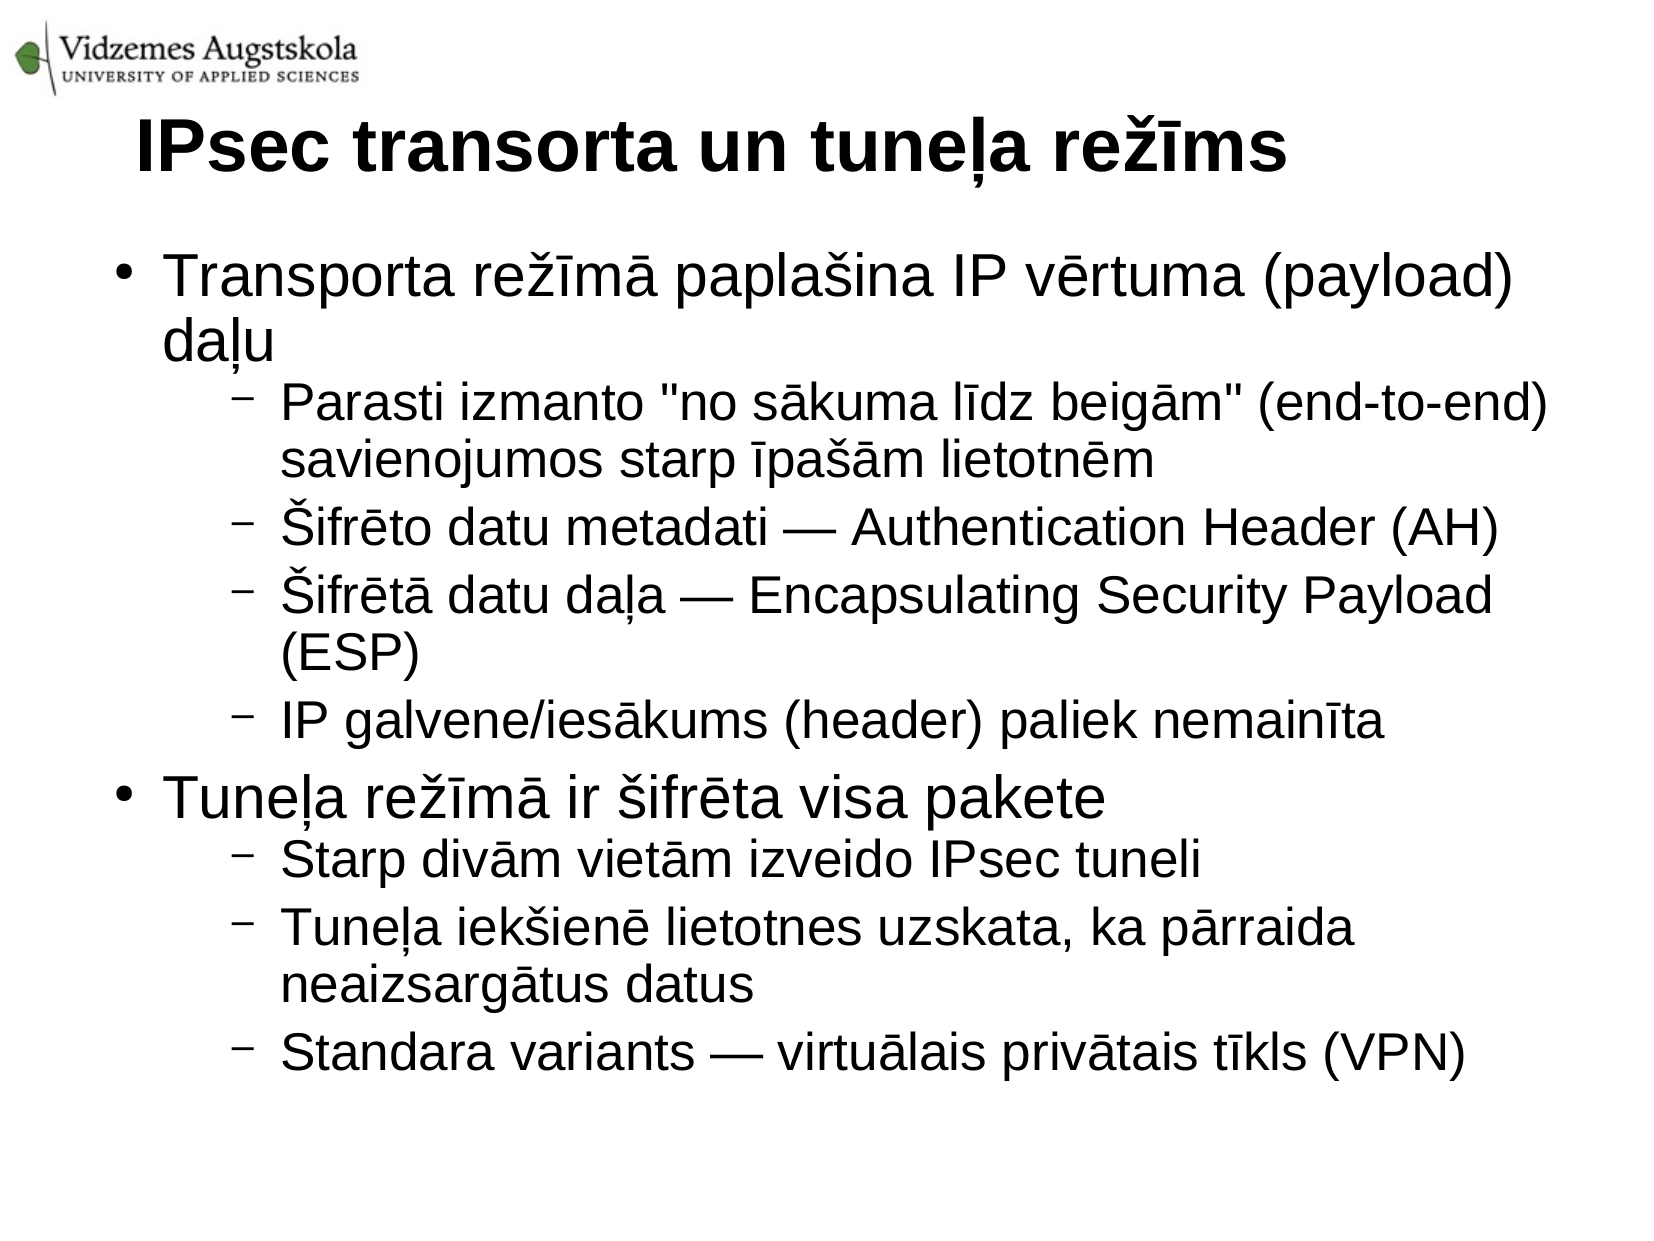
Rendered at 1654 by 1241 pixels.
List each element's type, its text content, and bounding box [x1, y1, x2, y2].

list Transporta režīmā paplašina IP vērtuma (payload) daļu Parasti izmanto "no sākuma līdz beigām" (end-to-end) savienojumos starp īpašām lietotnēm Šifrēto datu metadati — Authentication Header (AH) Šifrētā datu daļa — Encapsulating Security Payload (ESP) IP galvene/iesākums (header) paliek nemainīta Tuneļa režīmā ir šifrēta visa pakete Starp divām vietām izveido IPsec tuneli Tuneļa iekšienē lietotnes uzskata, ka pārraida neaizsargātus datus Standara variants — virtuālais privātais tīkls (VPN) [82, 236, 1569, 1107]
picture [5, 2, 368, 113]
title IPsec transorta un tuneļa režīms [94, 96, 1512, 195]
